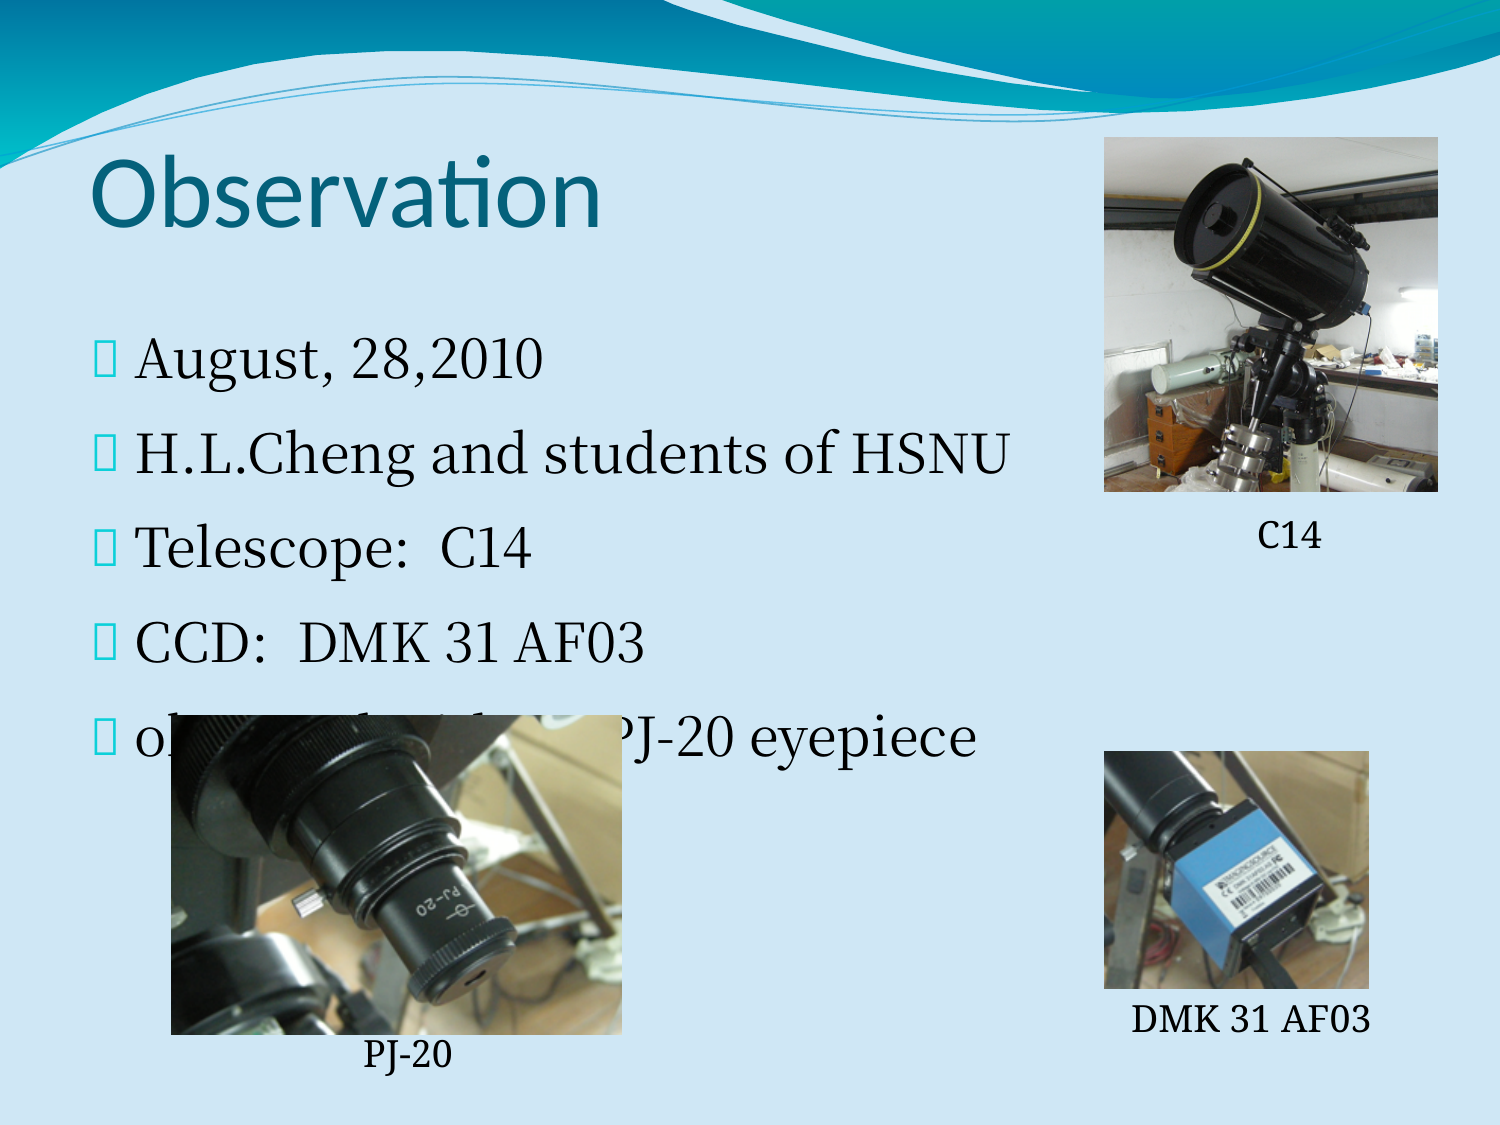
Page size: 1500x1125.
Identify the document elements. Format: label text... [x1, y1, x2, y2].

title Observation [75, 115, 1425, 303]
text_box C14 [1242, 503, 1337, 564]
picture [171, 715, 622, 1035]
text_box DMK 31 AF03 [1116, 987, 1394, 1048]
picture [1104, 751, 1369, 989]
list August, 28,2010 H.L.Cheng and students of HSNU Telescope: C14 CCD: DMK 31 AF03 observed with an PJ-20 eyepiece [75, 317, 1425, 1038]
text_box PJ-20 [348, 1023, 585, 1083]
picture [1104, 137, 1438, 492]
